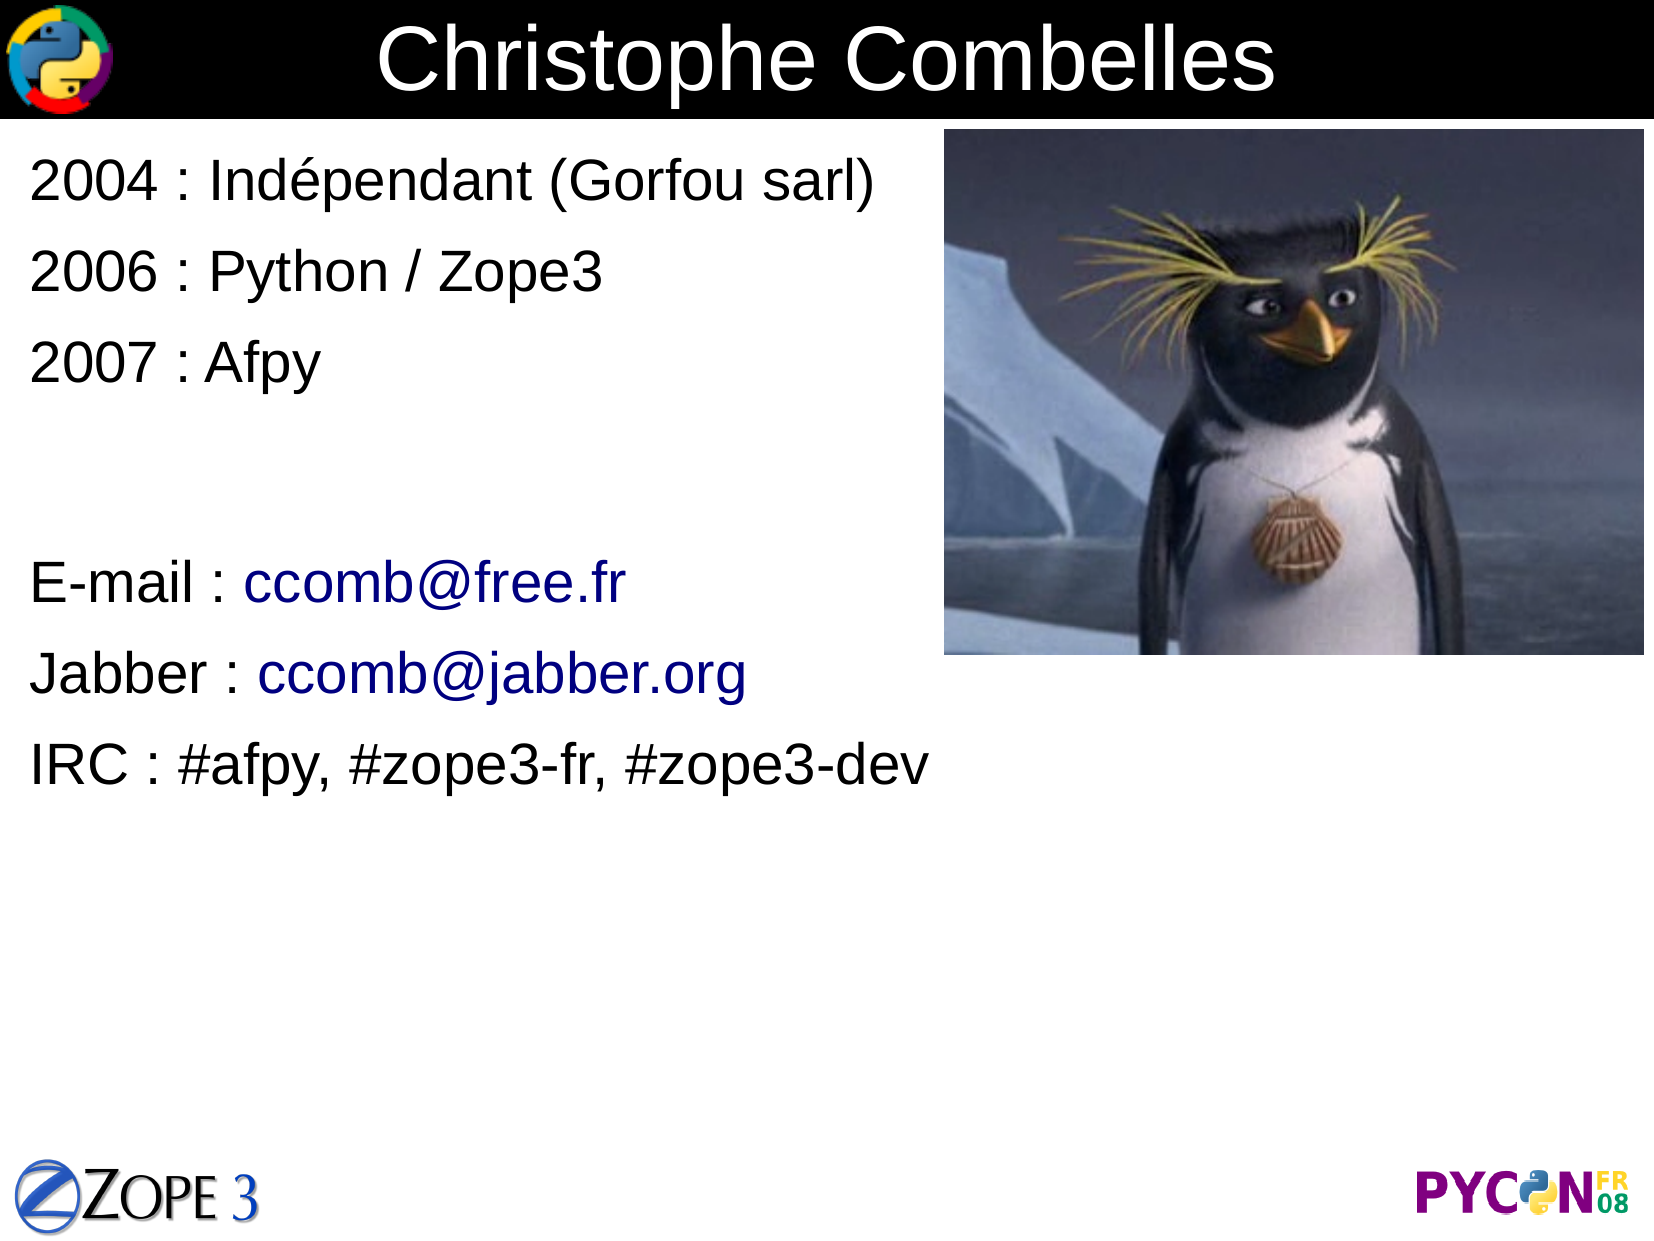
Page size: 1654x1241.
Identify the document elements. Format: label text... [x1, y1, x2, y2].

picture [6, 5, 82, 114]
title Christophe Combelles [82, 0, 1571, 119]
picture [944, 129, 1644, 655]
list 2004 : Indépendant (Gorfou sarl) 2006 : Python / Zope3 2007 : Afpy E-mail : ccomb@free.fr Jabber : ccomb@jabber.org IRC : #afpy, #zope3-fr, #zope3-dev [11, 147, 1500, 1109]
picture [0, 1144, 266, 1241]
picture [1417, 1170, 1628, 1215]
